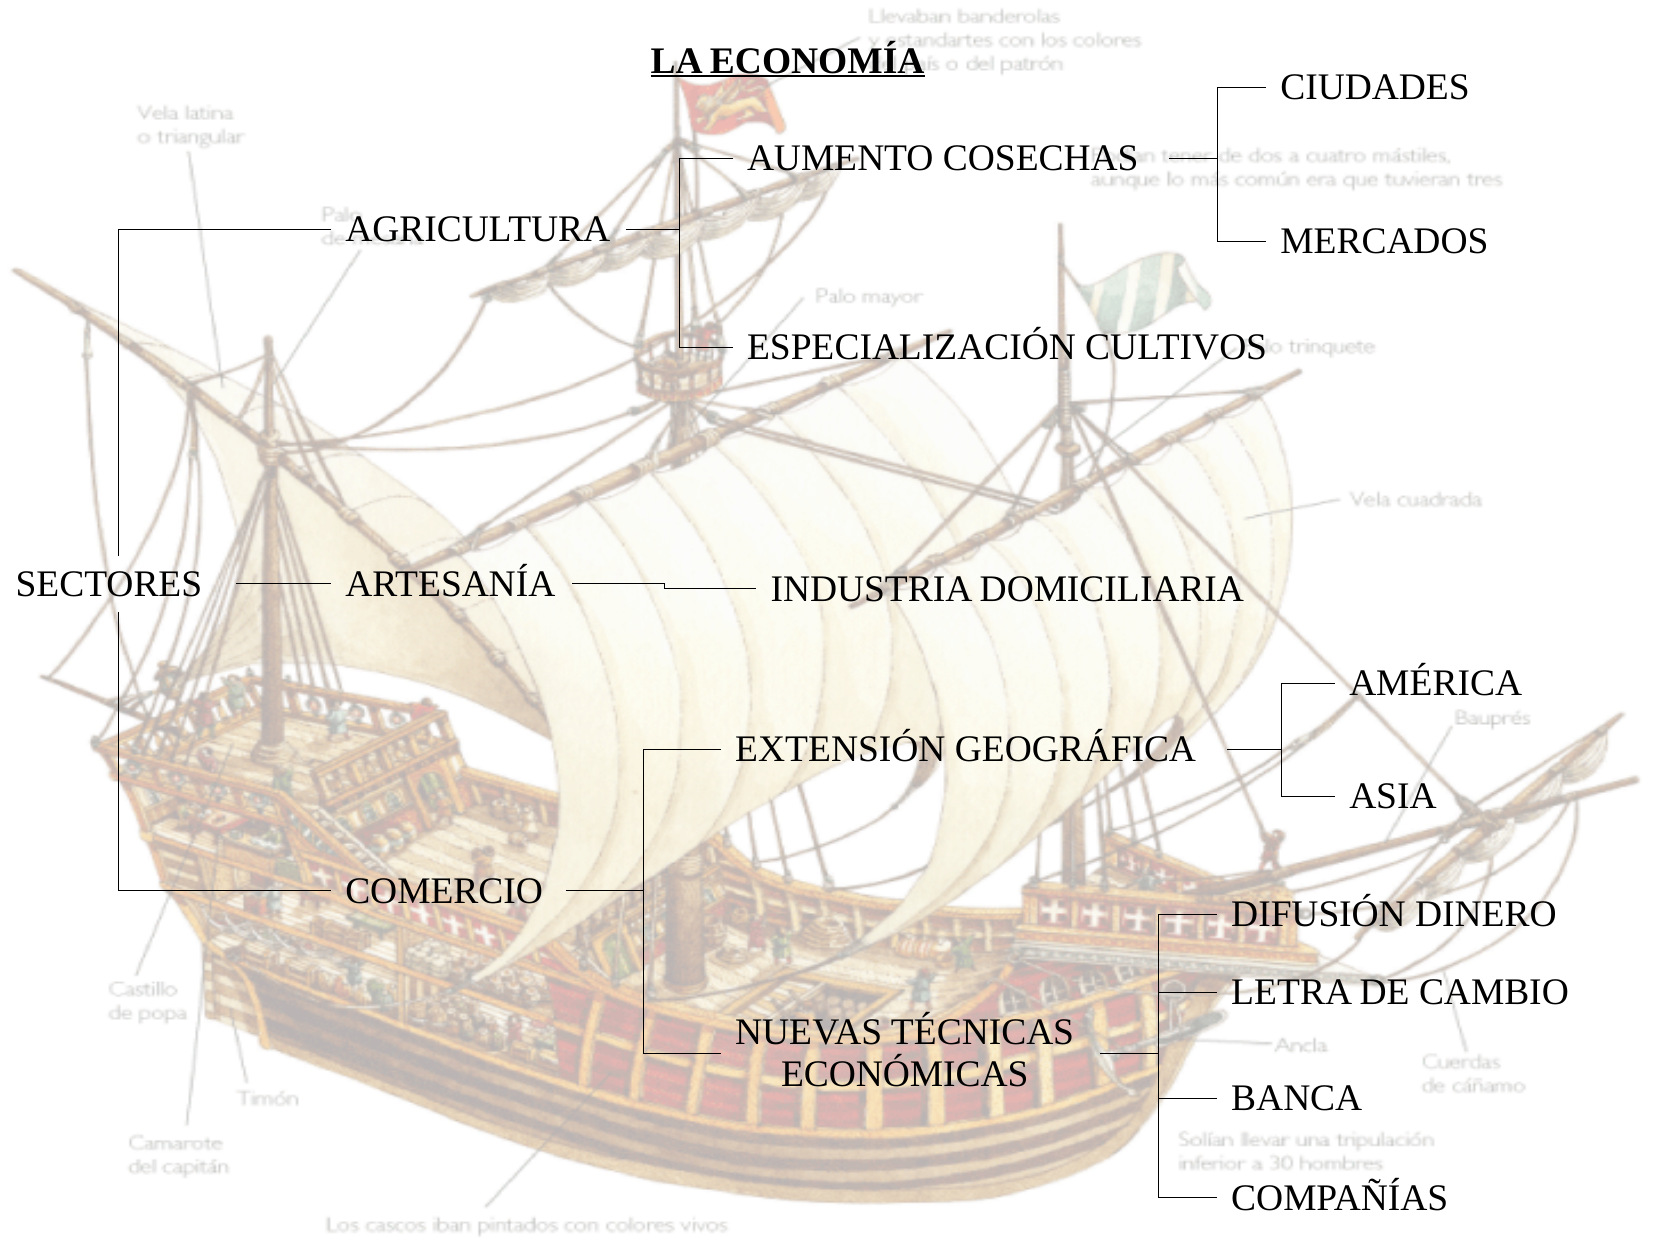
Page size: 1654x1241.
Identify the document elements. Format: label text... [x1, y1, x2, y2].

picture [0, 0, 1654, 1241]
text_box ESPECIALIZACIÓN CULTIVOS [732, 318, 1293, 377]
text_box EXTENSIÓN GEOGRÁFICA [720, 720, 1228, 778]
text_box CIUDADES [1265, 59, 1489, 117]
text_box ARTESANÍA [330, 555, 573, 613]
text_box AGRICULTURA [330, 200, 627, 259]
text_box LETRA DE CAMBIO [1216, 963, 1587, 1022]
text_box COMERCIO [330, 862, 567, 920]
text_box INDUSTRIA DOMICILIARIA [755, 560, 1260, 618]
text_box SECTORES [0, 555, 237, 613]
text_box AMÉRICA [1334, 654, 1538, 712]
text_box AUMENTO COSECHAS [732, 129, 1170, 188]
text_box ASIA [1334, 767, 1452, 826]
text_box BANCA [1216, 1069, 1378, 1128]
text_box DIFUSIÓN DINERO [1216, 885, 1582, 944]
text_box NUEVAS TÉCNICAS ECONÓMICAS [720, 1003, 1101, 1104]
text_box LA ECONOMÍA [635, 32, 940, 91]
text_box COMPAÑÍAS [1216, 1169, 1469, 1227]
text_box MERCADOS [1265, 212, 1512, 270]
